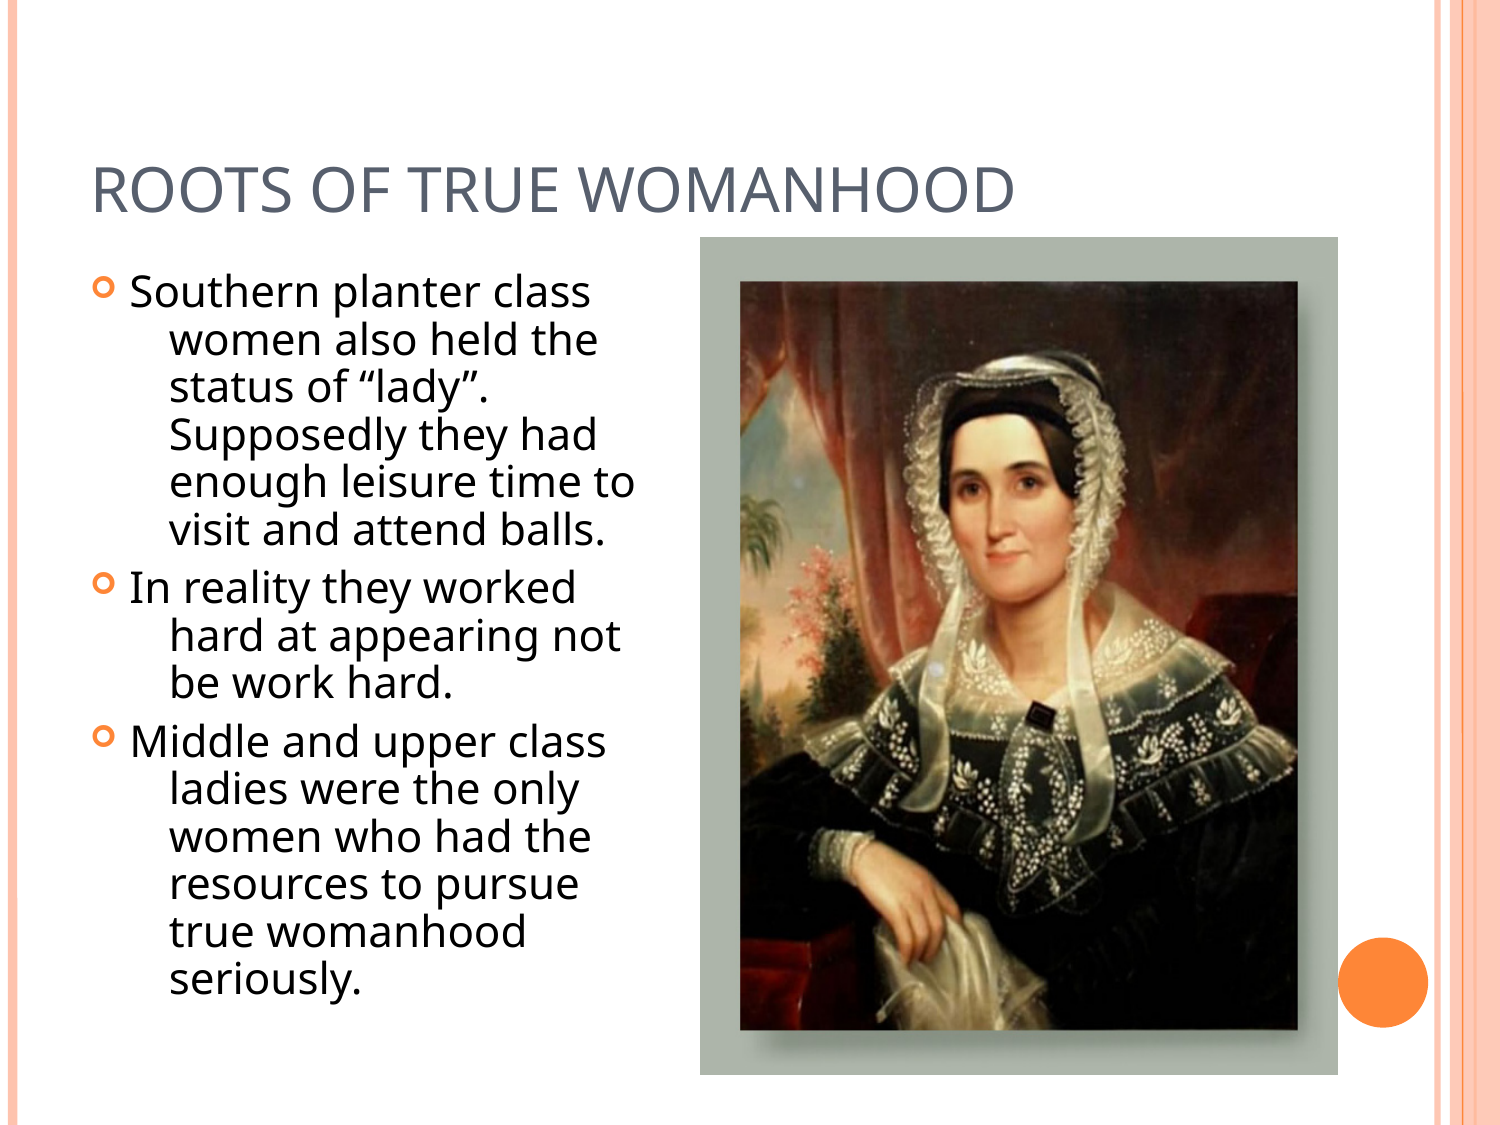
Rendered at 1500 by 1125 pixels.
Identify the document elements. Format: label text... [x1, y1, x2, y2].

picture [700, 237, 1338, 1076]
title Roots of True Womanhood [75, 45, 1300, 233]
list Southern planter class women also held the status of “lady”. Supposedly they had enough leisure time to visit and attend balls. In reality they worked hard at appearing not be work hard. Middle and upper class ladies were the only women who had the resources to pursue true womanhood seriously. [75, 262, 676, 1013]
